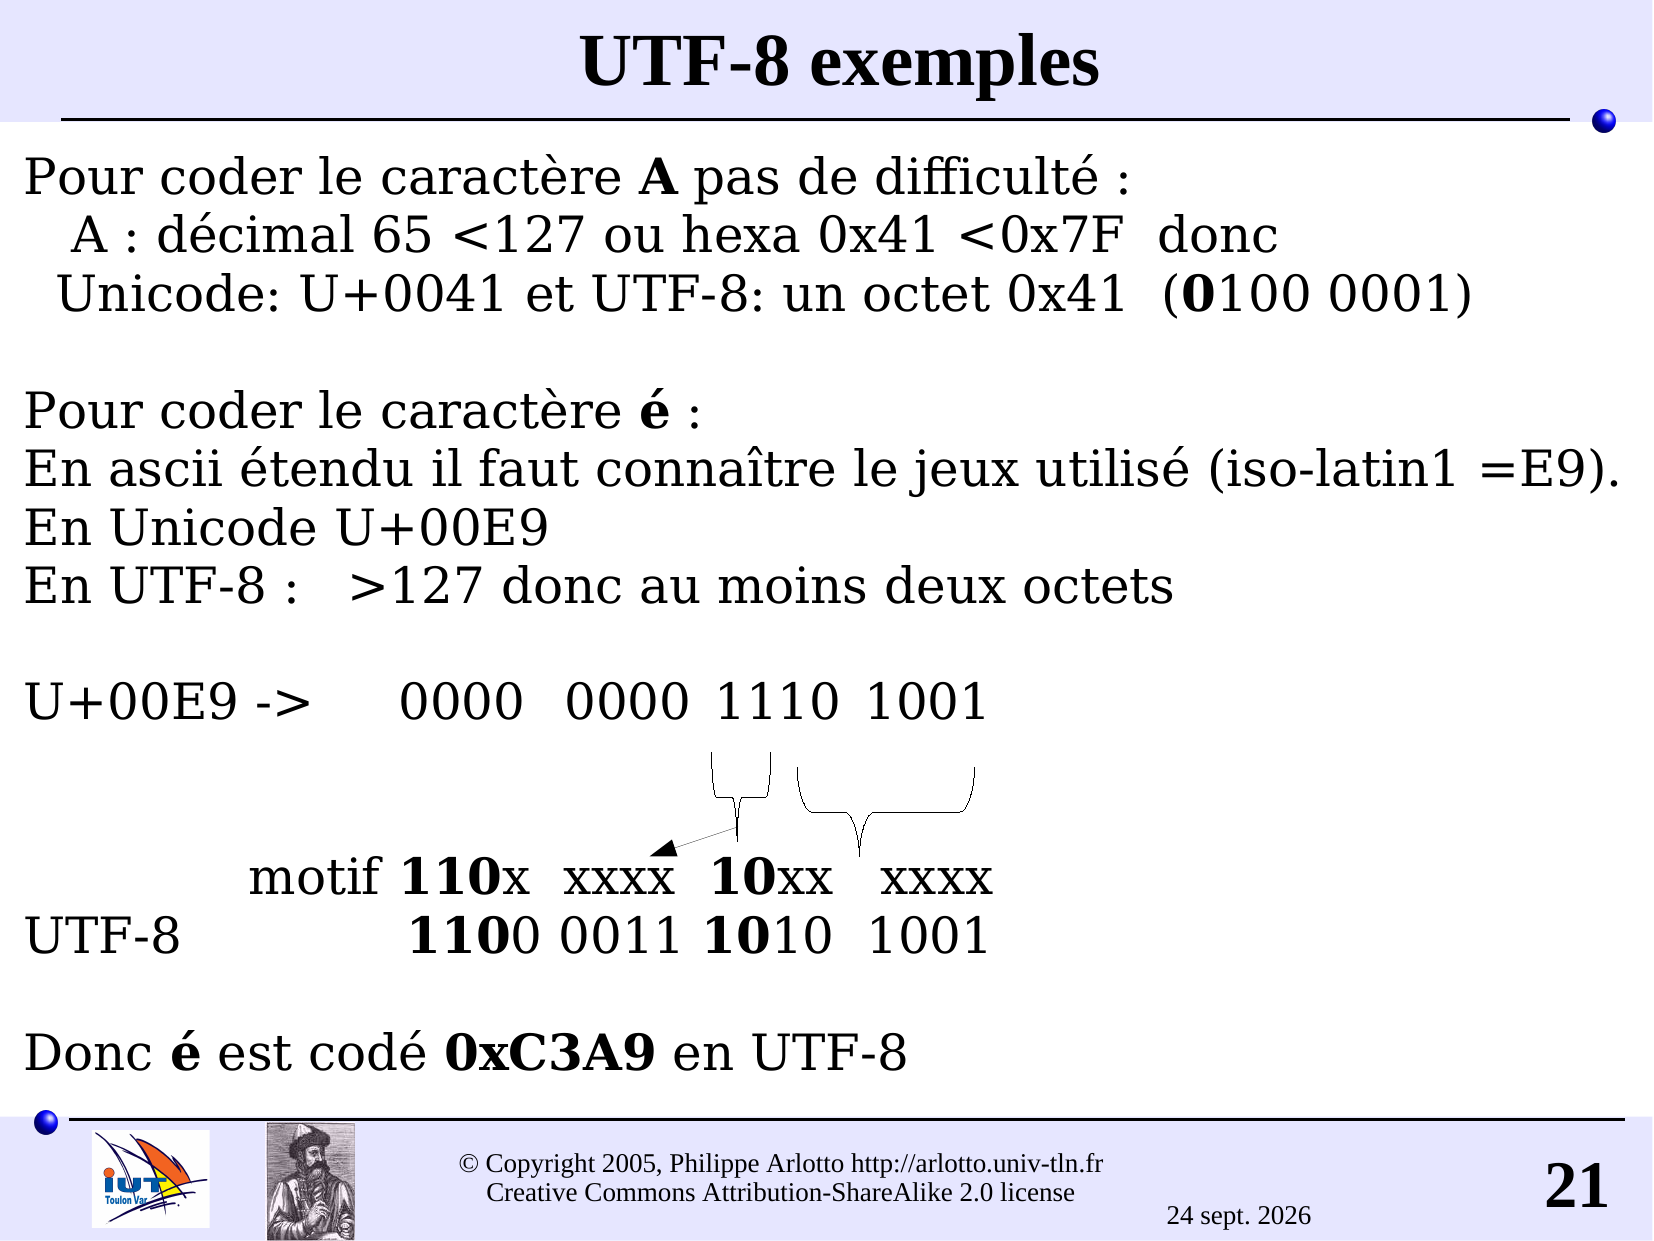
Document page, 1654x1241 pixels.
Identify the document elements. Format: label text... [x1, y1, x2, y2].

text_box Pour coder le caractère A pas de difficulté : A : décimal 65 <127 ou hexa 0x41 <0x7F donc Unicode: U+0041 et UTF-8: un octet 0x41 (0100 0001) Pour coder le caractère é : En ascii étendu il faut connaître le jeux utilisé (iso-latin1 =E9). En Unicode U+00E9 En UTF-8 : >127 donc au moins deux octets U+00E9 -> 0000 0000 1110 1001 motif 110x xxxx 10xx xxxx UTF-8 1100 0011 1010 1001 Donc é est codé 0xC3A9 en UTF-8 [23, 147, 1625, 1087]
picture [265, 1122, 355, 1241]
title UTF-8 exemples [95, 11, 1585, 110]
